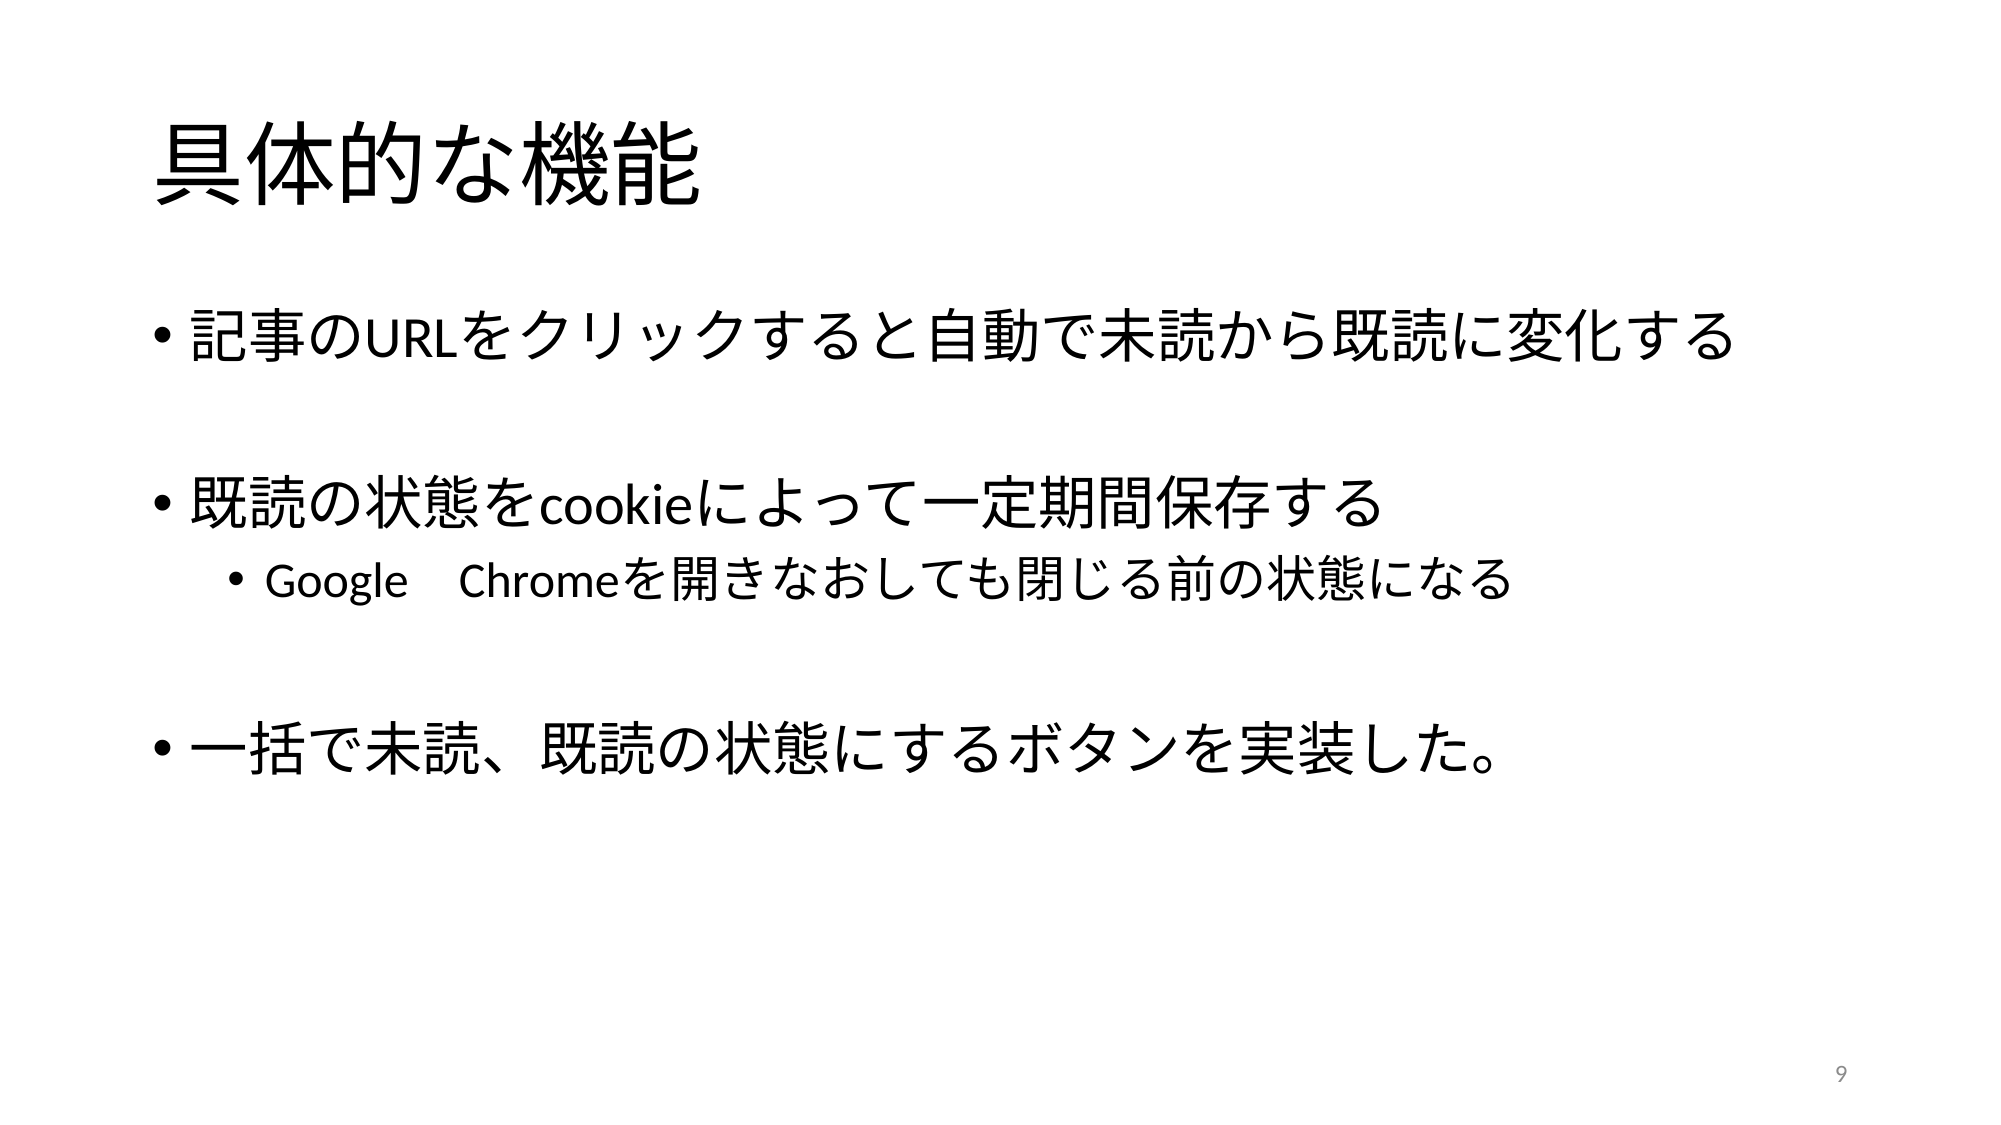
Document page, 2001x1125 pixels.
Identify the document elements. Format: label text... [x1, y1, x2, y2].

title 具体的な機能 [137, 59, 1863, 278]
list 記事のURLをクリックすると自動で未読から既読に変化する 既読の状態をcookieによって一定期間保存する Google Chromeを開きなおしても閉じる前の状態になる 一括で未読、既読の状態にするボタンを実装した。 [137, 299, 1863, 1014]
